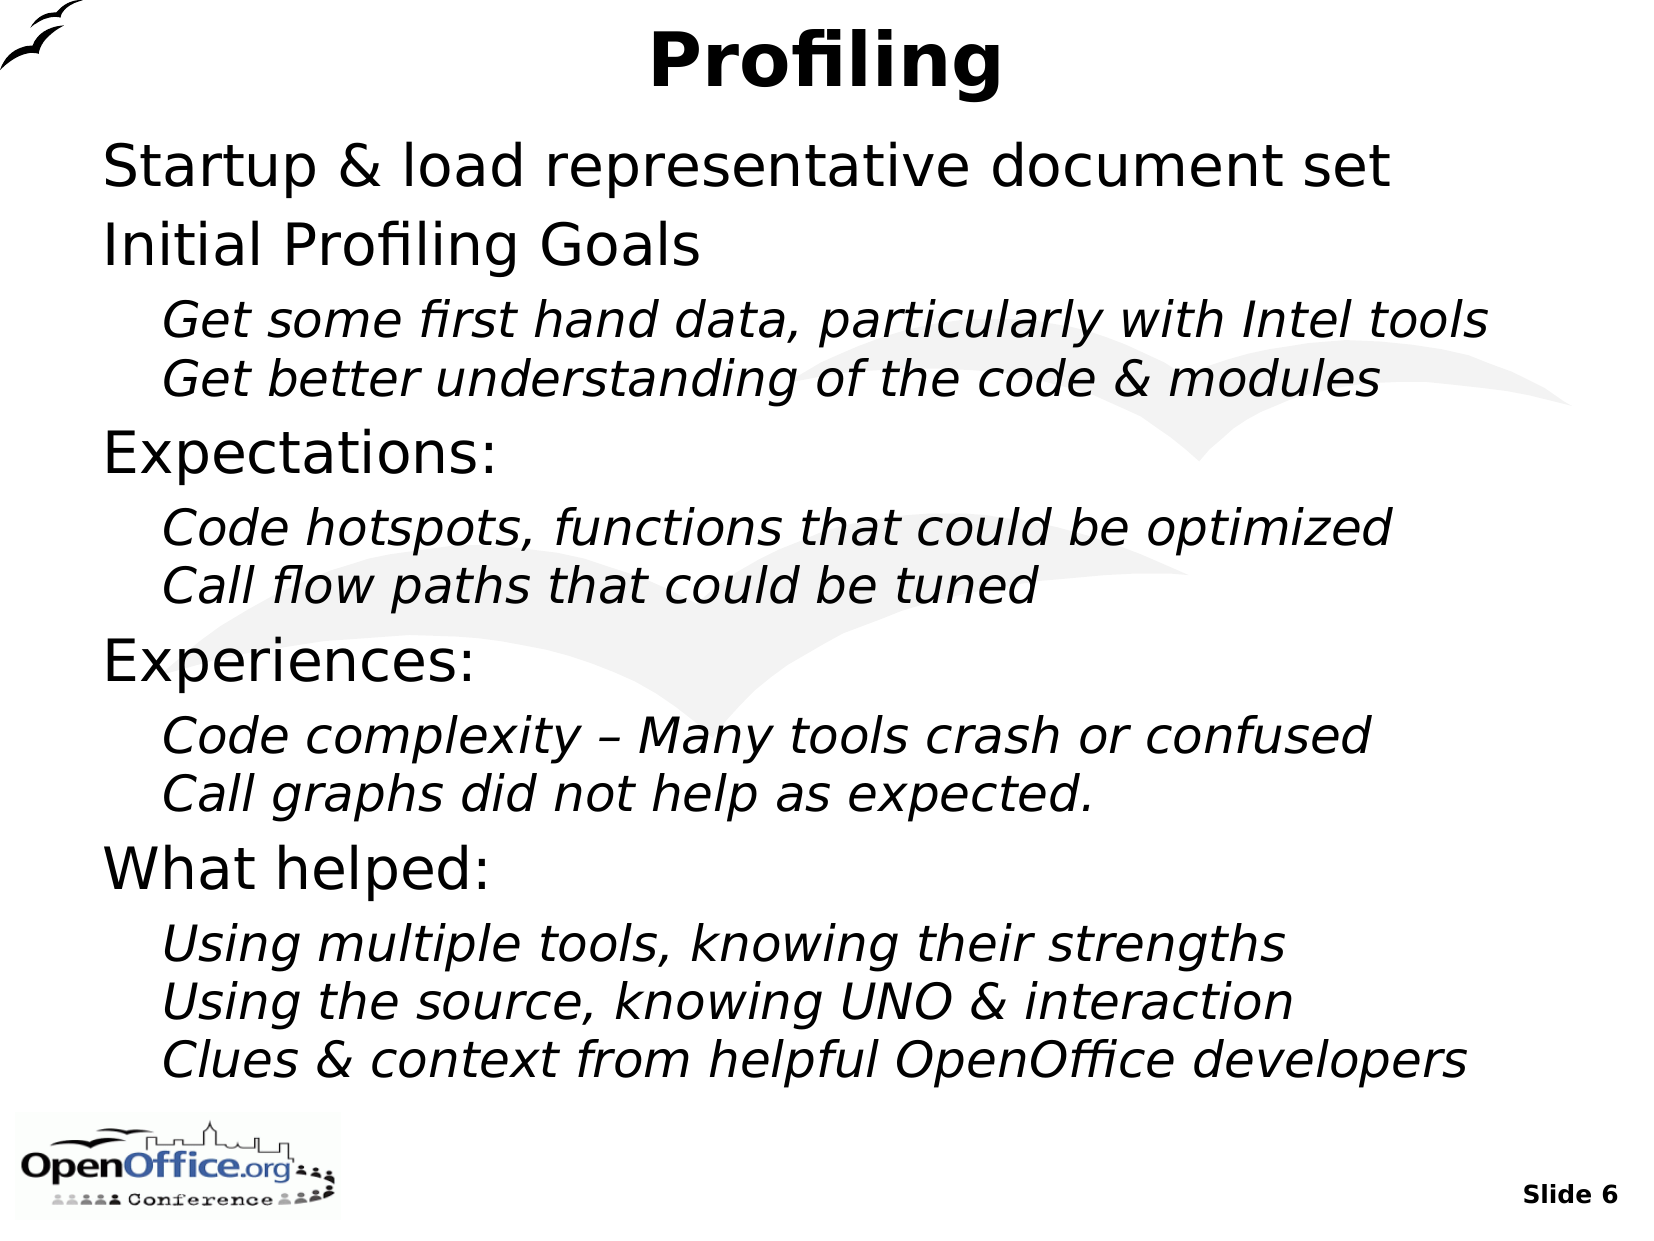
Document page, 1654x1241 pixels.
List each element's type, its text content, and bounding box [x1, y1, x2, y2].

title Profiling [0, 0, 1654, 121]
list Startup & load representative document set Initial Profiling Goals Get some first hand data, particularly with Intel tools Get better understanding of the code & modules Expectations: Code hotspots, functions that could be optimized Call flow paths that could be tuned Experiences: Code complexity – Many tools crash or confused Call graphs did not help as expected. What helped: Using multiple tools, knowing their strengths Using the source, knowing UNO & interaction Clues & context from helpful OpenOffice developers [102, 132, 1529, 1090]
picture [15, 1112, 341, 1220]
